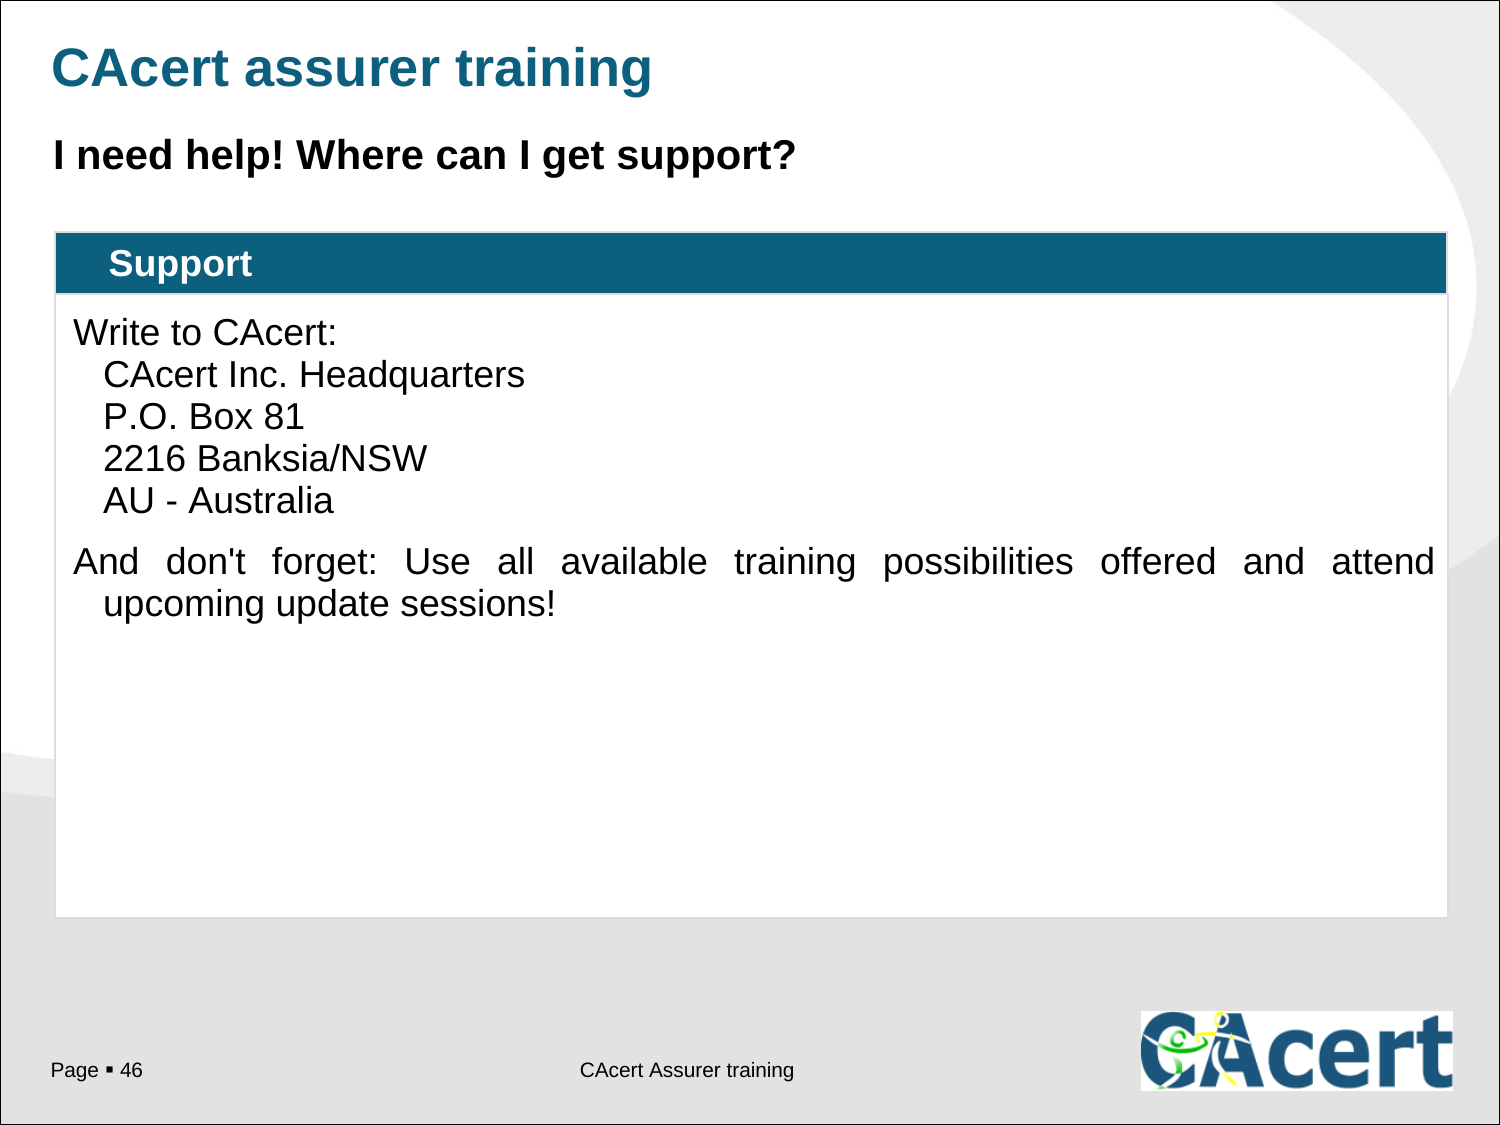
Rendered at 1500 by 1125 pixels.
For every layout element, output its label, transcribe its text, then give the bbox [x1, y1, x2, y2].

picture [1, 1, 1499, 1124]
text_box Write to CAcert: CAcert Inc. Headquarters P.O. Box 81 2216 Banksia/NSW AU - Australia And don't forget: Use all available training possibilities offered and attend upcoming update sessions! [55, 294, 1448, 919]
text_box Support [55, 232, 1447, 294]
title CAcert assurer training [51, 19, 1450, 118]
text_box I need help! Where can I get support? [53, 125, 1448, 185]
